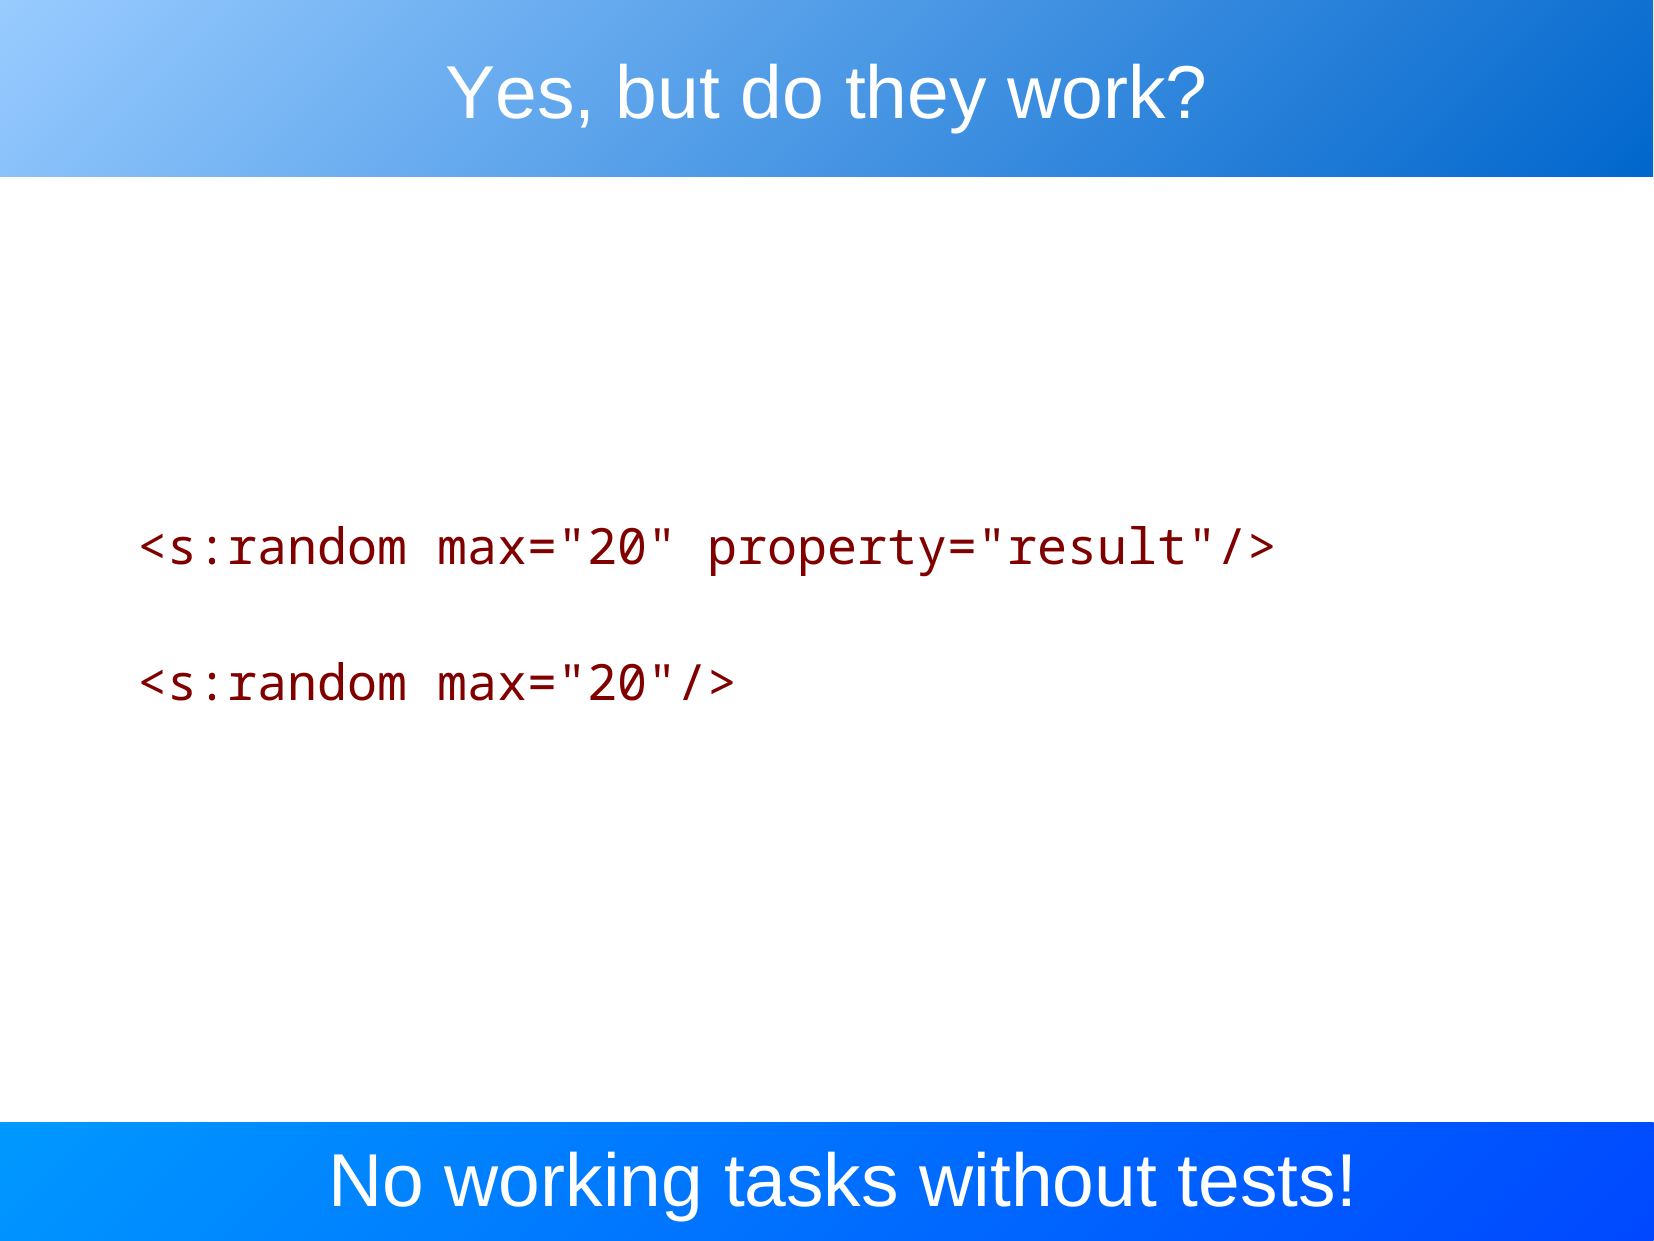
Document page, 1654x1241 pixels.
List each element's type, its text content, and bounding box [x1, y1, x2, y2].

title Yes, but do they work? [82, 22, 1571, 163]
title No working tasks without tests! [179, 1136, 1506, 1225]
text_box <s:random max="20" property="result"/> <s:random max="20"/> [122, 462, 1570, 788]
